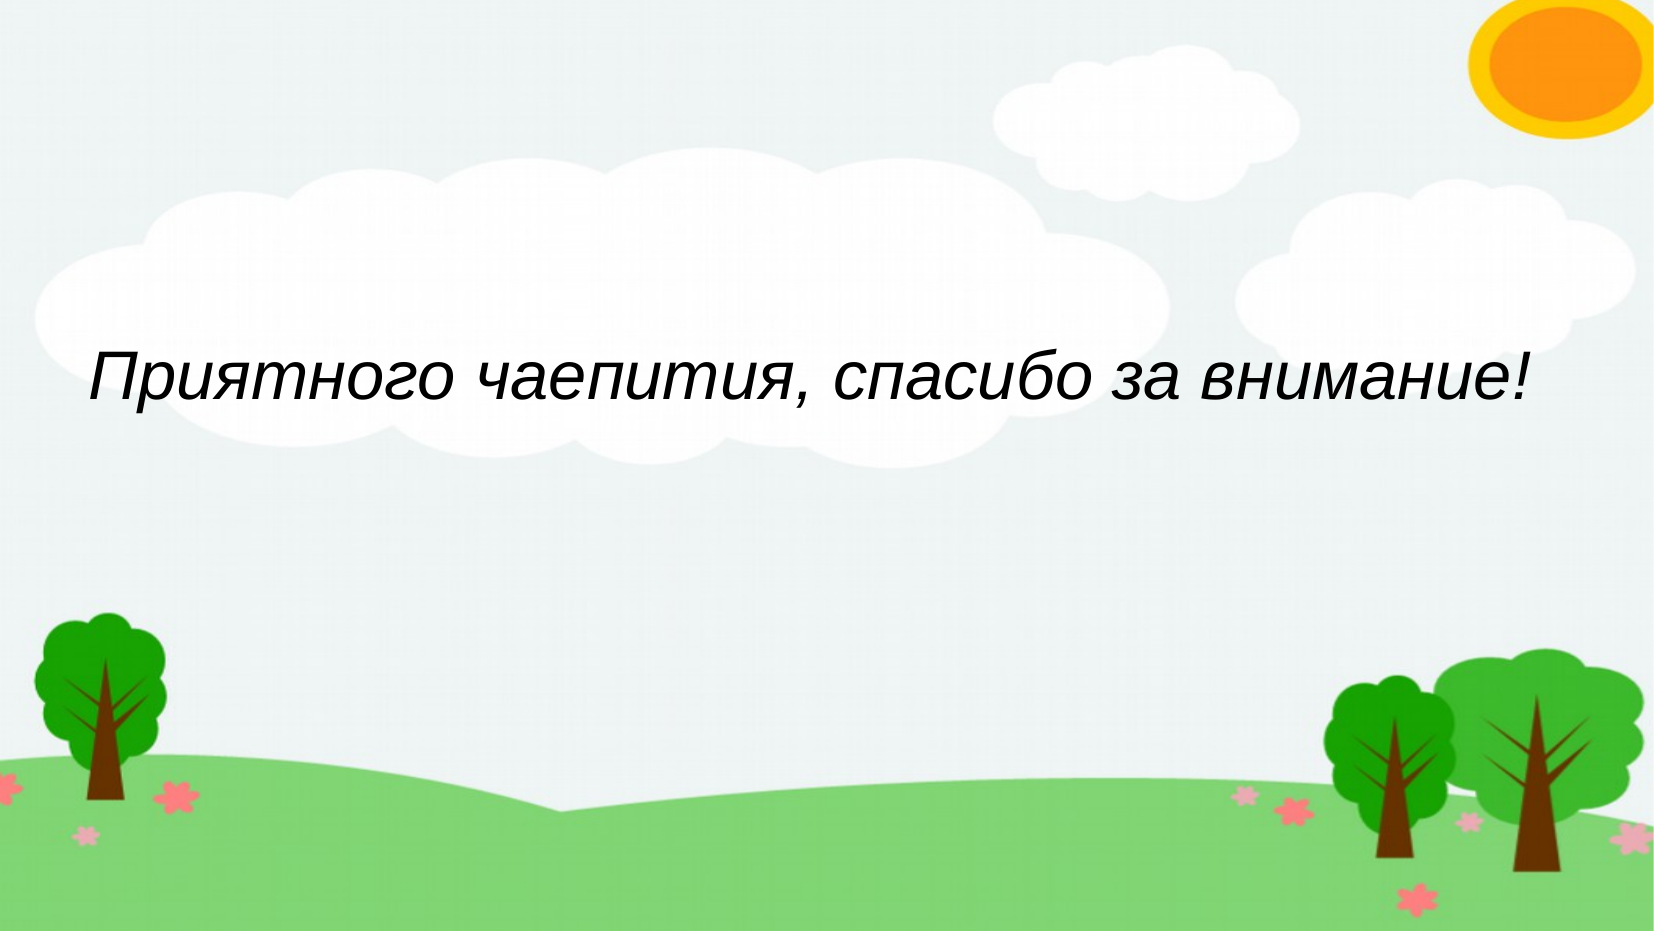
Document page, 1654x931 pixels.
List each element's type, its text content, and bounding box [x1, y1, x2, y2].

picture [0, 0, 1654, 931]
title Приятного чаепития, спасибо за внимание! [88, 265, 1554, 486]
